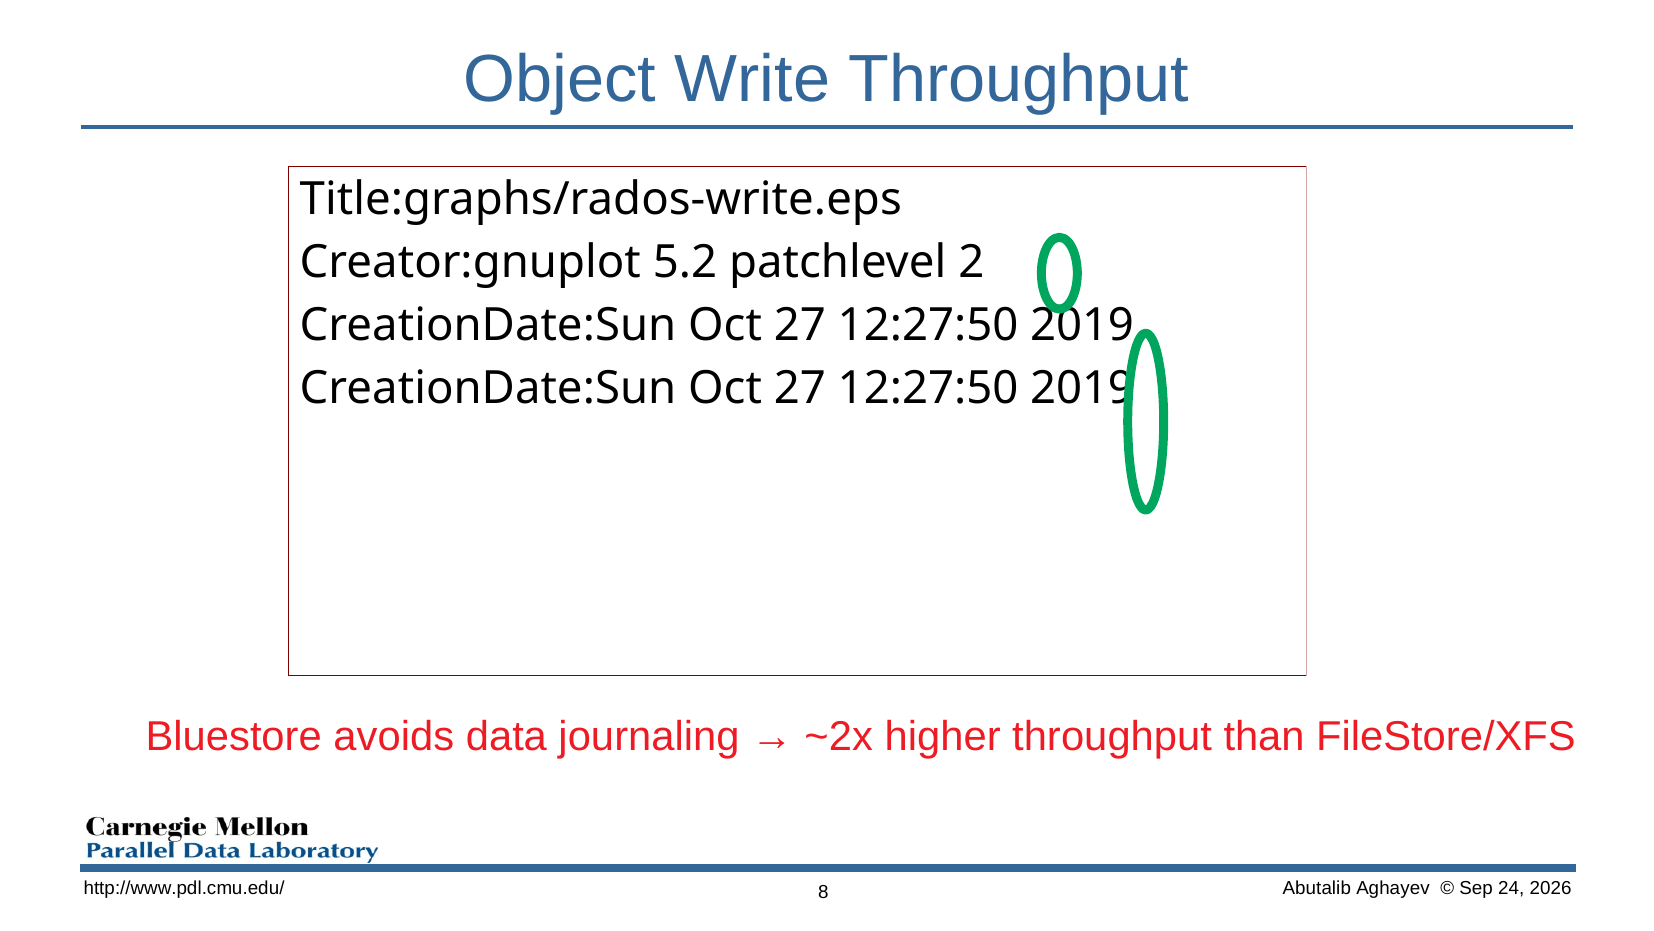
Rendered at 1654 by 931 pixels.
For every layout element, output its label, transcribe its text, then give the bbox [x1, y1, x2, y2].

text_box <number> [662, 871, 985, 901]
text_box [1127, 333, 1164, 511]
text_box Bluestore avoids data journaling → ~2x higher throughput than FileStore/XFS [60, 701, 1603, 817]
text_box [1041, 237, 1078, 310]
picture [85, 817, 378, 863]
text_box http://www.pdl.cmu.edu/ [66, 866, 481, 919]
title Object Write Throughput [66, 14, 1588, 136]
picture [285, 162, 1307, 676]
text_box Abutalib Aghayev © Nov 5, 2019 [1168, 866, 1589, 919]
